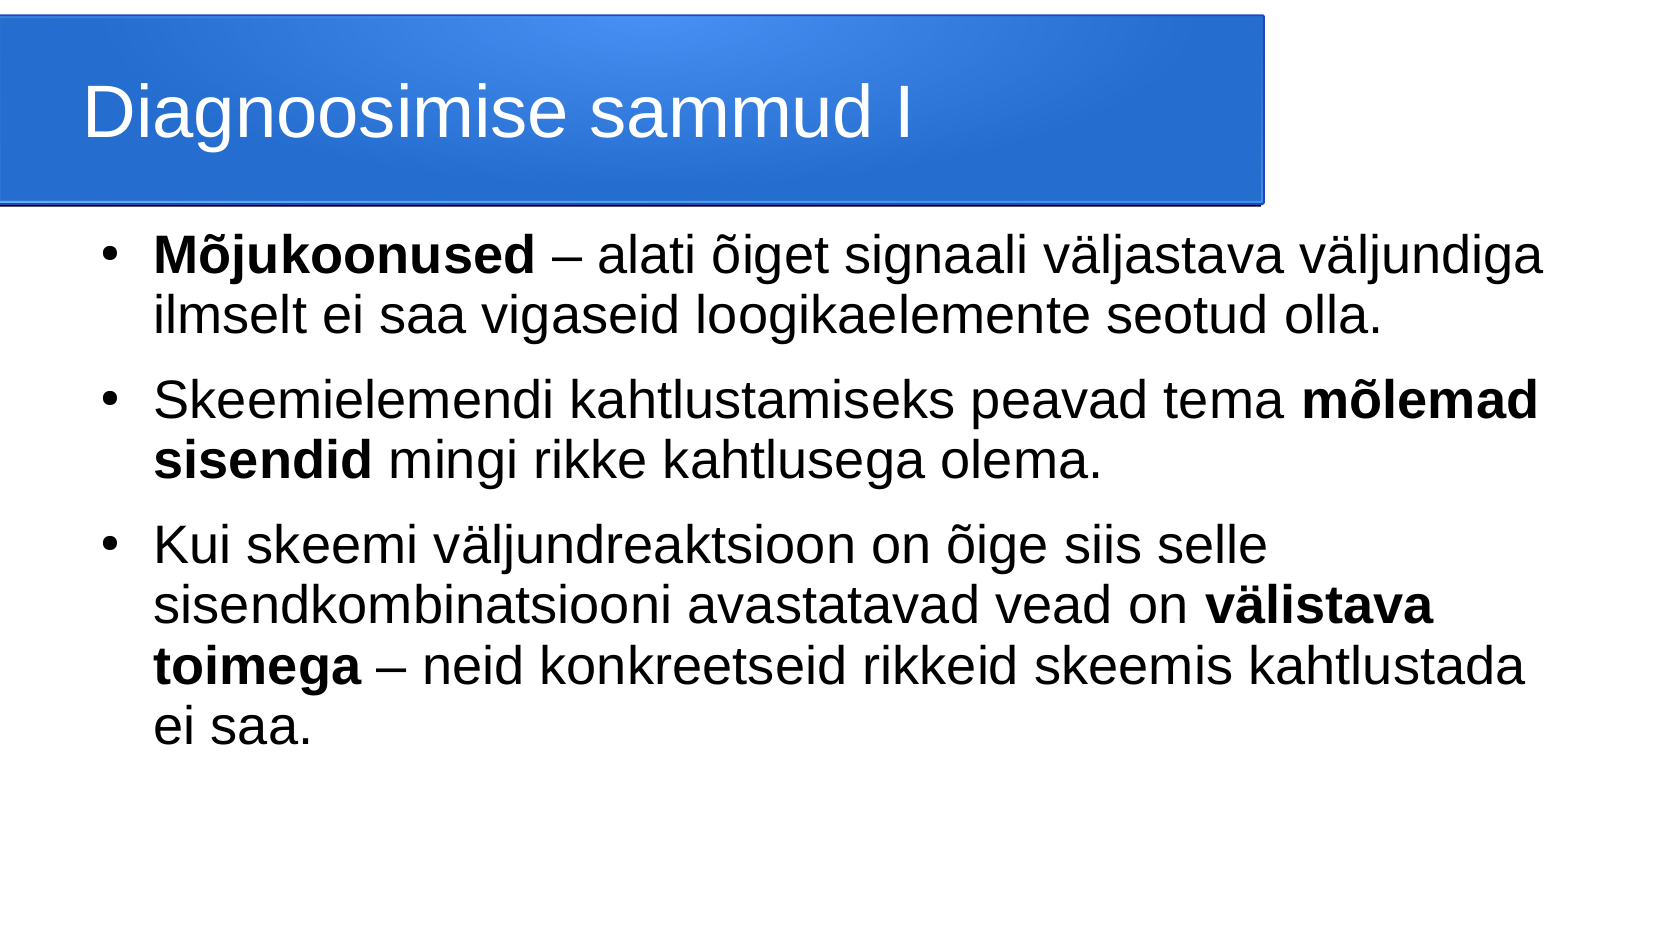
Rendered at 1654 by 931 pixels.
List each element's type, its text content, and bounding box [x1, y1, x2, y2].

list Mõjukoonused – alati õiget signaali väljastava väljundiga ilmselt ei saa vigaseid loogikaelemente seotud olla. Skeemielemendi kahtlustamiseks peavad tema mõlemad sisendid mingi rikke kahtlusega olema. Kui skeemi väljundreaktsioon on õige siis selle sisendkombinatsiooni avastatavad vead on välistava toimega – neid konkreetseid rikkeid skeemis kahtlustada ei saa. [82, 224, 1571, 764]
title Diagnoosimise sammud I [82, 35, 1235, 189]
